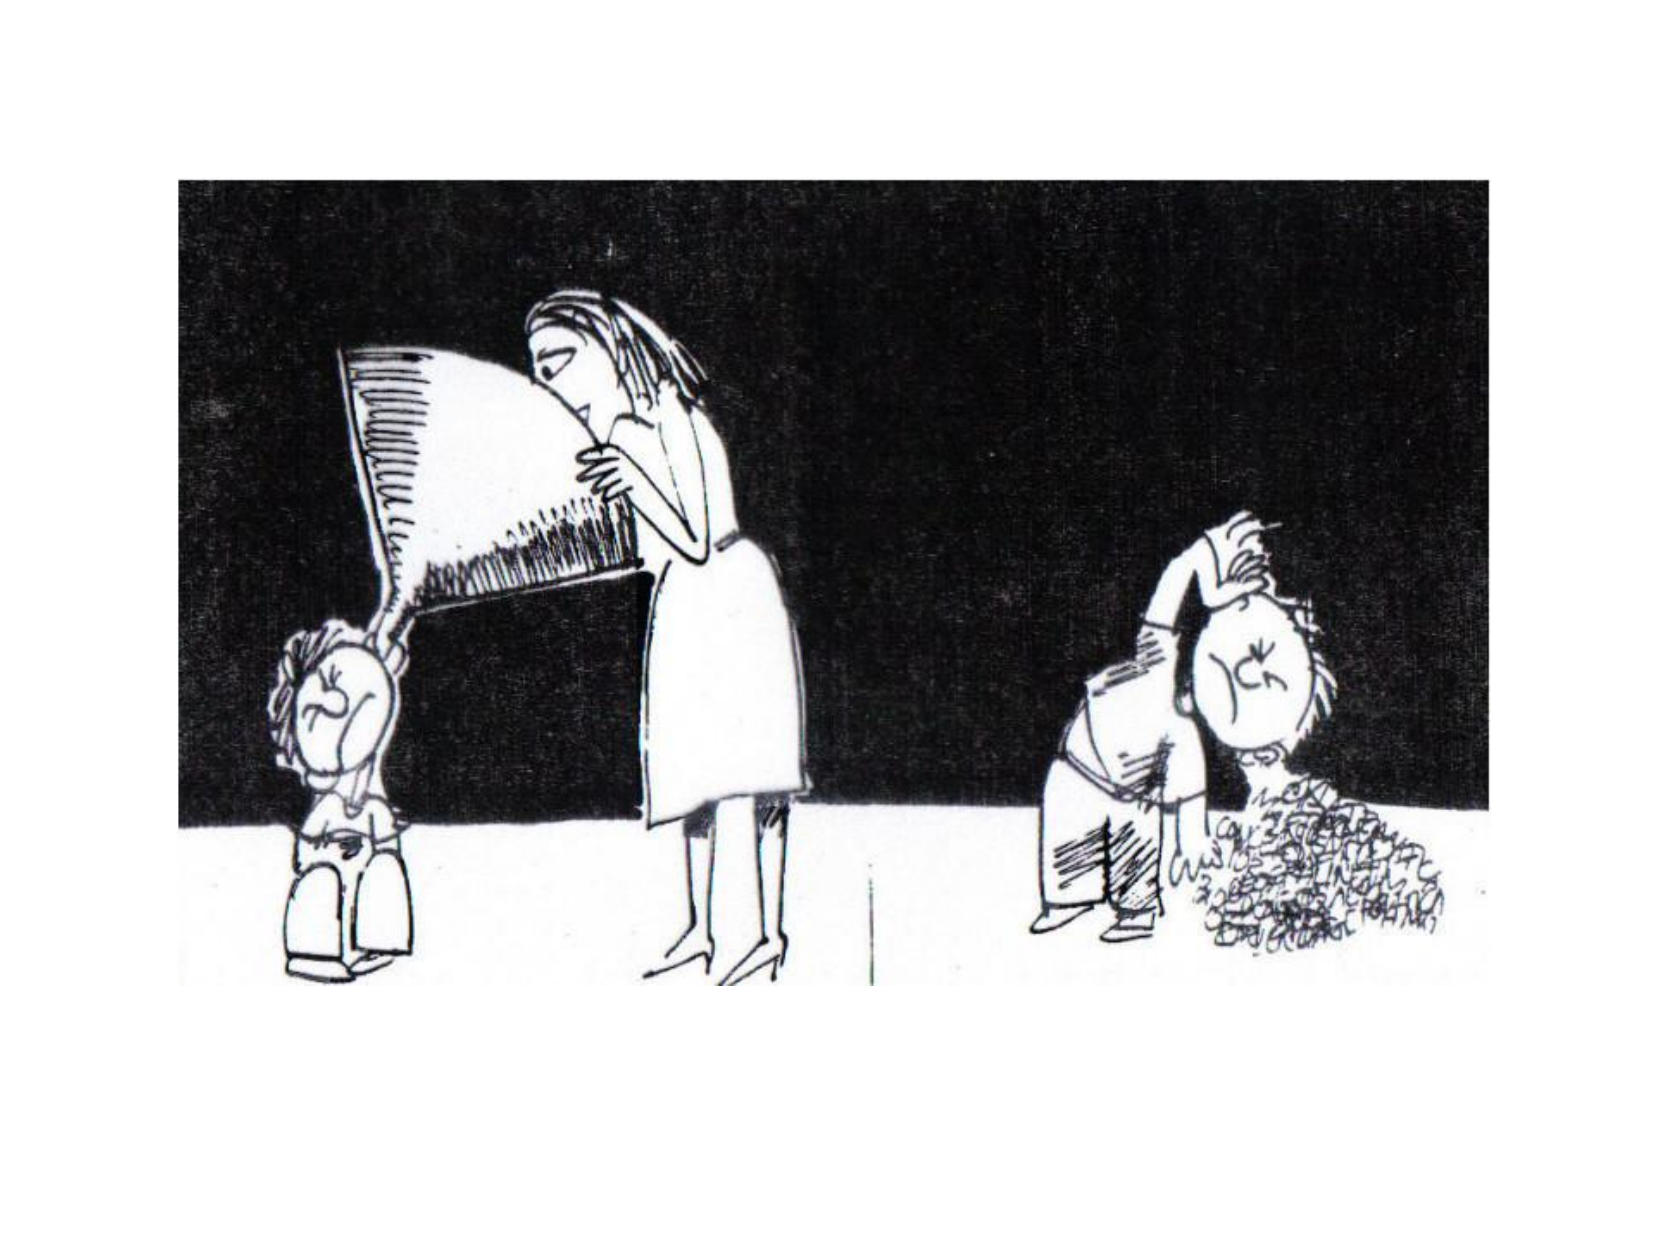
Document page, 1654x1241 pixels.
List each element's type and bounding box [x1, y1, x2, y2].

picture [177, 177, 1491, 986]
